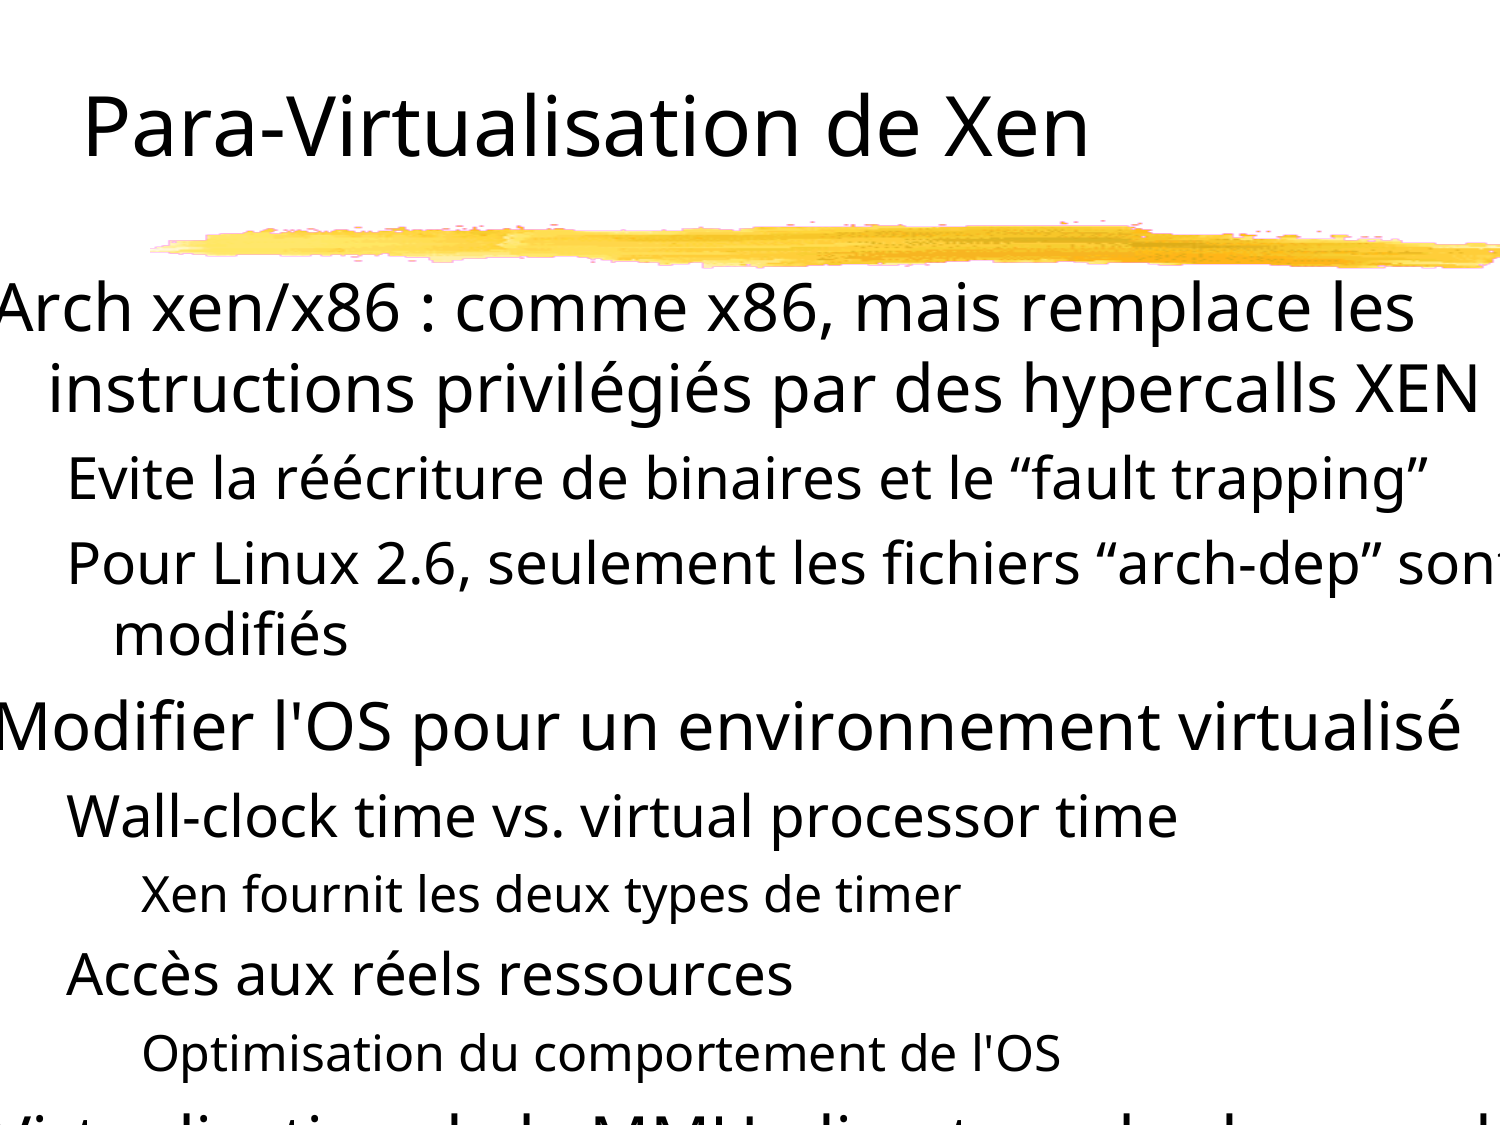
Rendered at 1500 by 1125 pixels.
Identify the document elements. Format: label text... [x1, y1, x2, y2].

title Para-Virtualisation de Xen [66, 42, 1471, 184]
list Arch xen/x86 : comme x86, mais remplace les instructions privilégiés par des hypercalls XEN Evite la réécriture de binaires et le “fault trapping” Pour Linux 2.6, seulement les fichiers “arch-dep” sont modifiés Modifier l'OS pour un environnement virtualisé Wall-clock time vs. virtual processor time Xen fournit les deux types de timer Accès aux réels ressources Optimisation du comportement de l'OS Virtualisation de la MMU: direct vs. shadow mode [0, 259, 1500, 1125]
picture [150, 215, 1500, 259]
